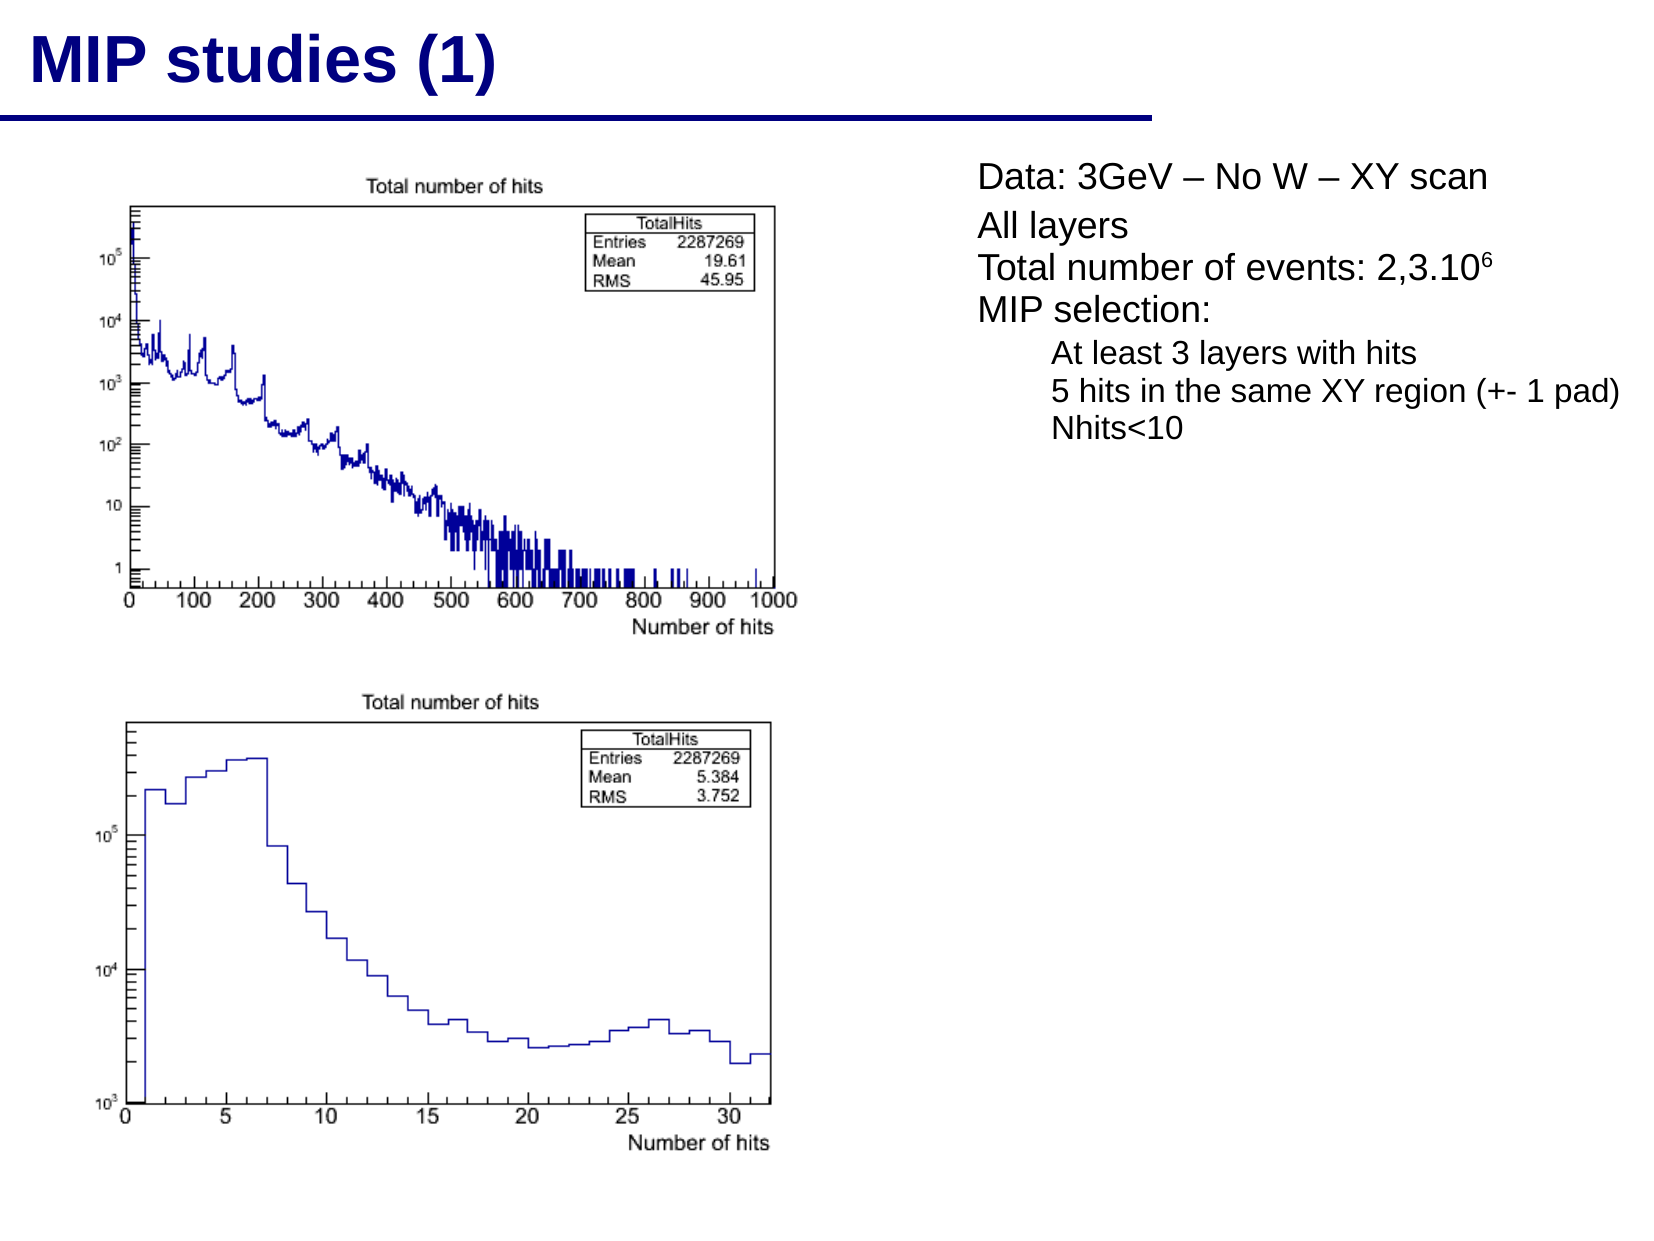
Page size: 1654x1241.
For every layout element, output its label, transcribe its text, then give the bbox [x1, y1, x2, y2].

text_box Data: 3GeV – No W – XY scan [962, 147, 1642, 205]
picture [47, 159, 890, 636]
picture [43, 675, 886, 1152]
title MIP studies (1) [29, 0, 1625, 119]
text_box All layers Total number of events: 2,3.106 MIP selection: At least 3 layers with hits 5 hits in the same XY region (+- 1 pad) Nhits<10 [962, 197, 1654, 457]
